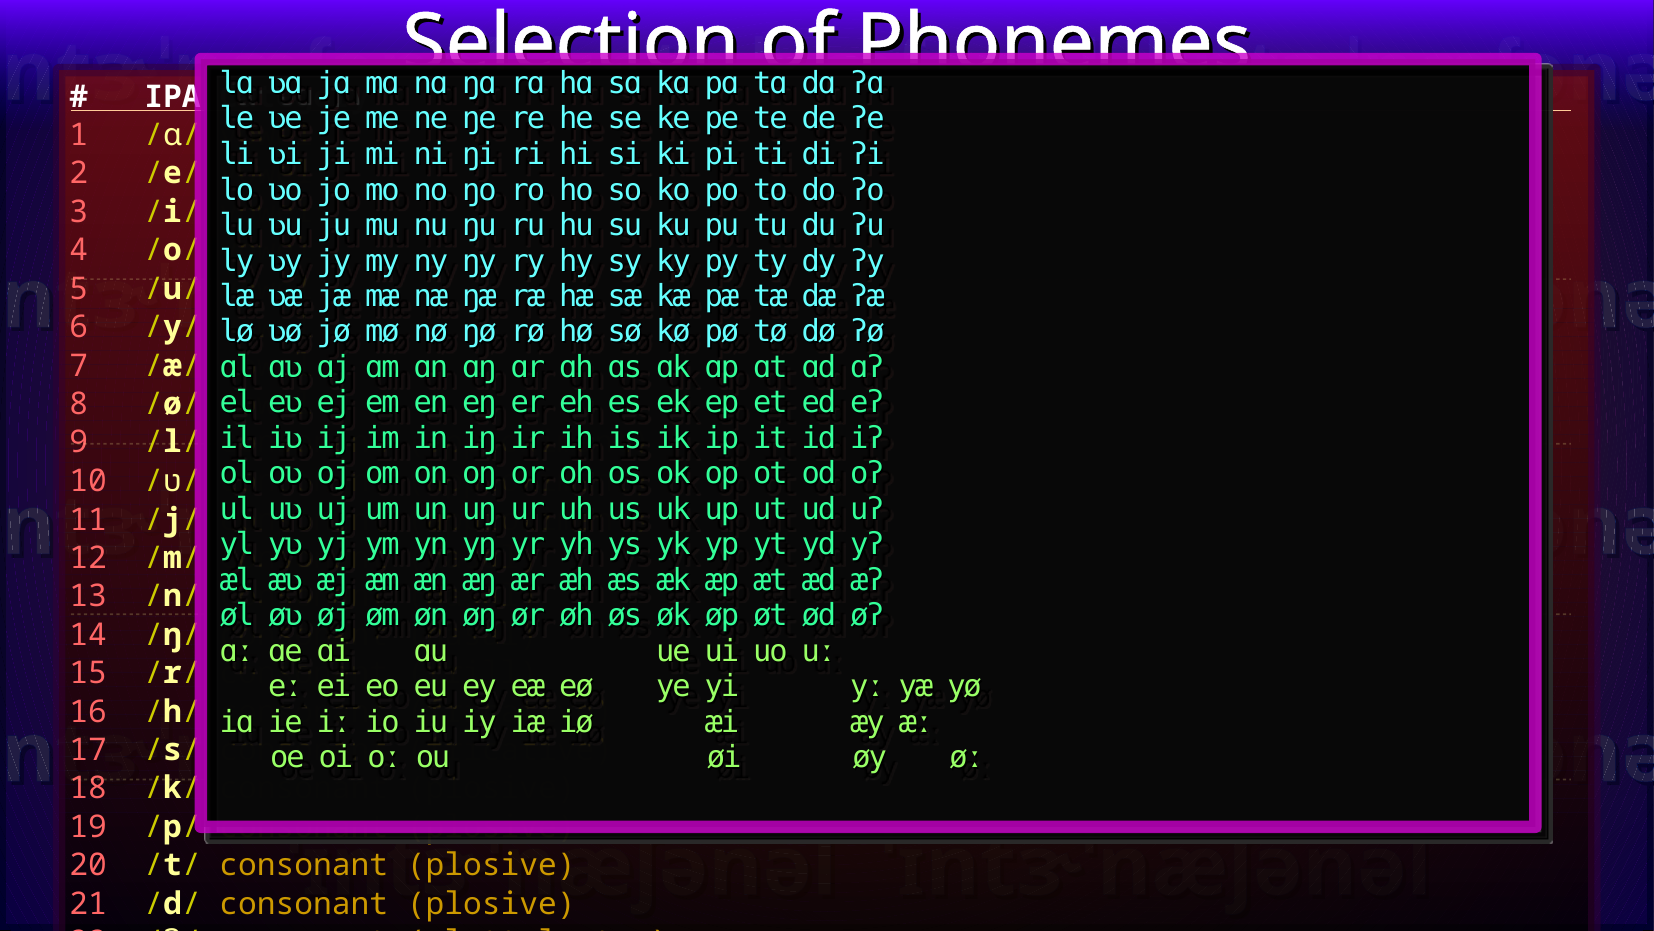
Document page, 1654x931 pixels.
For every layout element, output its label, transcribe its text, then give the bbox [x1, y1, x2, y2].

title Selection of Phonemes [0, 0, 1654, 130]
text_box lɑ ʋɑ jɑ mɑ nɑ ŋɑ rɑ hɑ sɑ kɑ pɑ tɑ dɑ ʔɑ le ʋe je me ne ŋe re he se ke pe te de ʔe li ʋi ji mi ni ŋi ri hi si ki pi ti di ʔi lo ʋo jo mo no ŋo ro ho so ko po to do ʔo lu ʋu ju mu nu ŋu ru hu su ku pu tu du ʔu ly ʋy jy my ny ŋy ry hy sy ky py ty dy ʔy læ ʋæ jæ mæ næ ŋæ ræ hæ sæ kæ pæ tæ dæ ʔæ lø ʋø jø mø nø ŋø rø hø sø kø pø tø dø ʔø ɑl ɑʋ ɑj ɑm ɑn ɑŋ ɑr ɑh ɑs ɑk ɑp ɑt ɑd ɑʔ el eʋ ej em en eŋ er eh es ek ep et ed eʔ il iʋ ij im in iŋ ir ih is ik ip it id iʔ ol oʋ oj om on oŋ or oh os ok op ot od oʔ ul uʋ uj um un uŋ ur uh us uk up ut ud uʔ yl yʋ yj ym yn yŋ yr yh ys yk yp yt yd yʔ æl æʋ æj æm æn æŋ ær æh æs æk æp æt æd æʔ øl øʋ øj øm øn øŋ ør øh øs øk øp øt ød øʔ ɑː ɑe ɑi ɑu ue ui uo uː eː ei eo eu ey eæ eø ye yi yː yæ yø iɑ ie iː io iu iy iæ iø æi æy æː oe oi oː ou øi øy øː [200, 59, 1536, 827]
text_box # IPA Category 1 /ɑ/ vowel 2 /e/ vowel 3 /i/ vowel 4 /o/ vowel 5 /u/ vowel 6 /y/ vowel 7 /æ/ vowel 8 /ø/ vowel 9 /l/ consonant (approximant) 10 /ʋ/ consonant (approximant) 11 /j/ consonant (approximant) 12 /m/ consonant (nasal) 13 /n/ consonant (nasal) 14 /ŋ/ consonant (nasal) 15 /r/ consonant (trill) 16 /h/ consonant (fricative) 17 /s/ consonant (fricative) 18 /k/ consonant (plosive) 19 /p/ consonant (plosive) 20 /t/ consonant (plosive) 21 /d/ consonant (plosive) 22 /ʔ/ consonant (glottal stop) [59, 70, 1595, 898]
